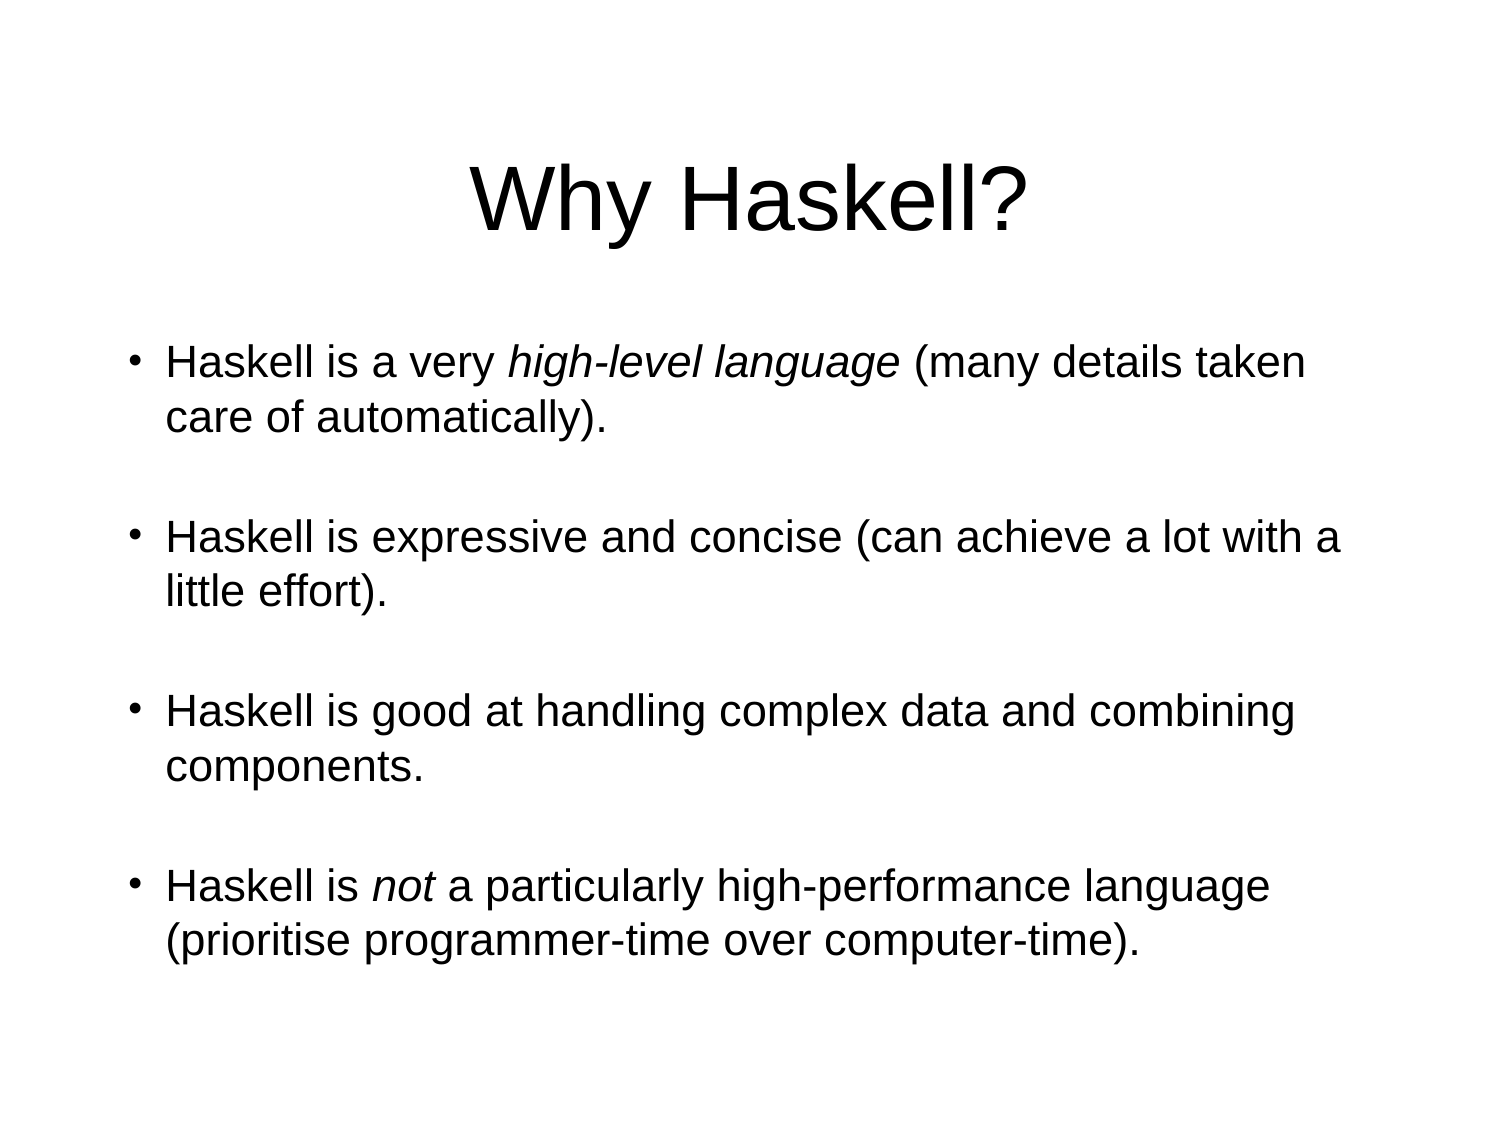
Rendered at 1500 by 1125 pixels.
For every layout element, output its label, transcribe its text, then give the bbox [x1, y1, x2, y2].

list Haskell is a very high-level language (many details taken care of automatically). Haskell is expressive and concise (can achieve a lot with a little effort). Haskell is good at handling complex data and combining components. Haskell is not a particularly high-performance language (prioritise programmer-time over computer-time). [112, 324, 1388, 978]
title Why Haskell? [112, 99, 1388, 288]
